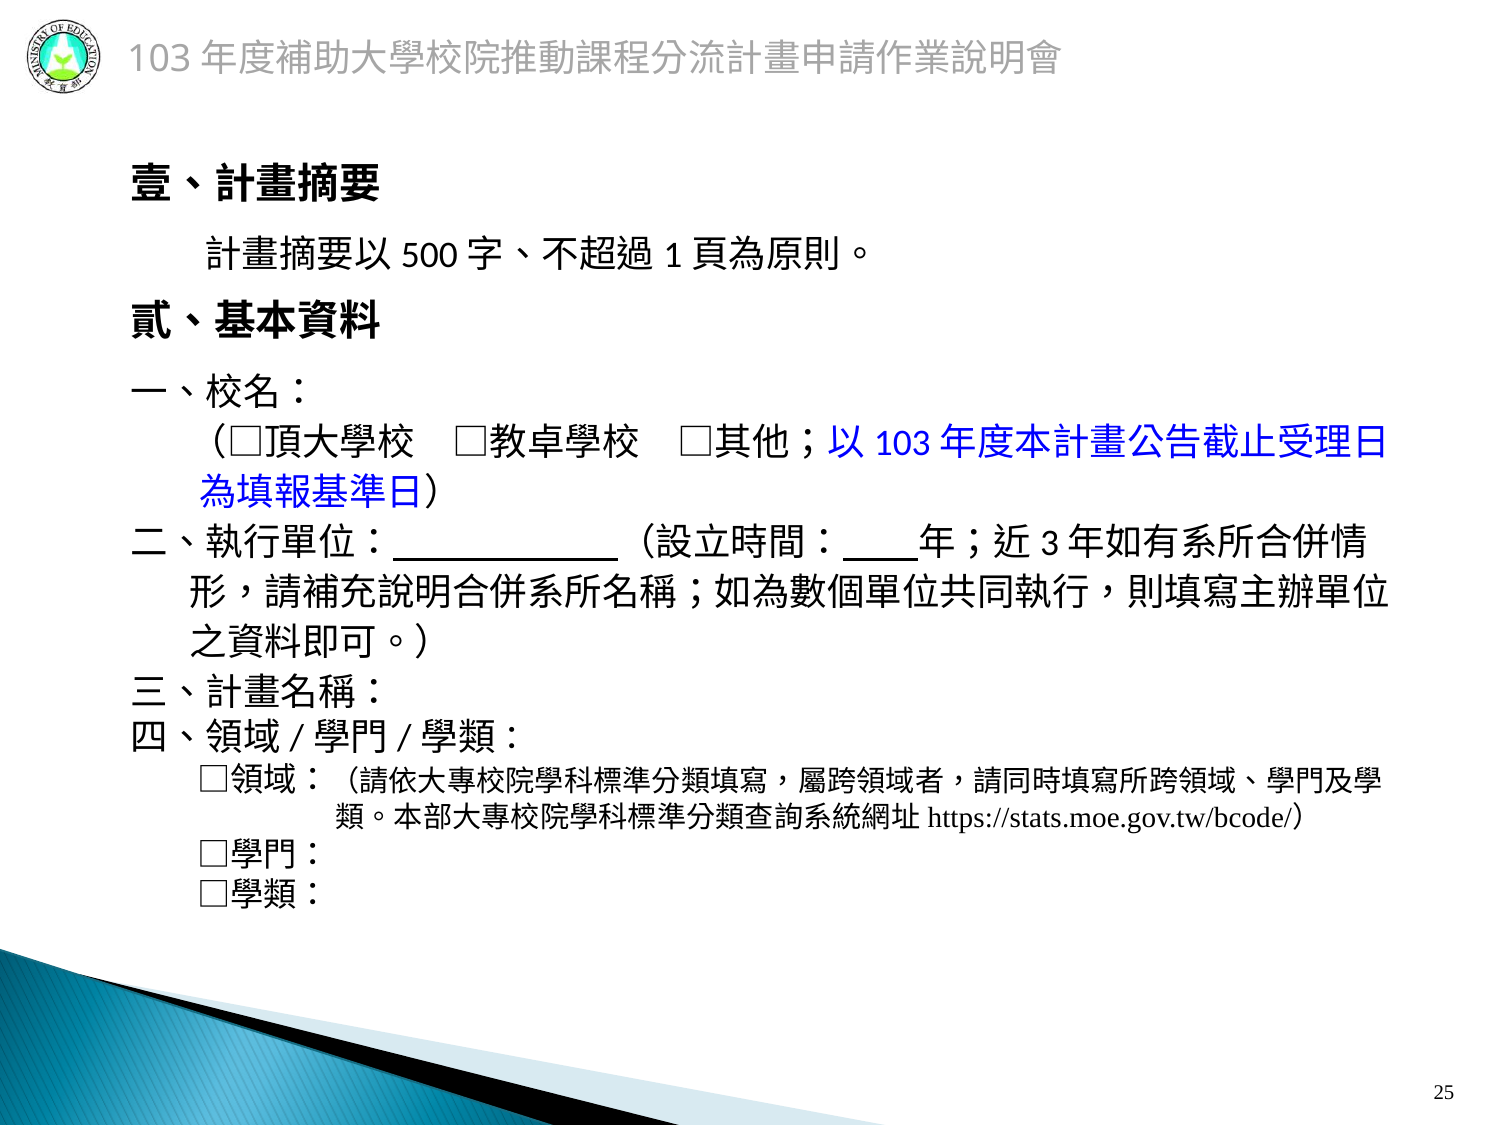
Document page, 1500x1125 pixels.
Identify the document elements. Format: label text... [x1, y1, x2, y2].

text_box 壹、計畫摘要 計畫摘要以500字、不超過1頁為原則。 貳、基本資料 一、校名： （□頂大學校 □教卓學校 □其他；以103年度本計畫公告截止受理日為填報基準日） 二、執行單位： （設立時間： 年；近3年如有系所合併情形，請補充說明合併系所名稱；如為數個單位共同執行，則填寫主辦單位之資料即可。） 三、計畫名稱： 四、領域/學門/學類： □領域：（請依大專校院學科標準分類填寫，屬跨領域者，請同時填寫所跨領域、學門及學 類。本部大專校院學科標準分類查詢系統網址https://stats.moe.gov.tw/bcode/） □學門： □學類： [116, 149, 1419, 920]
picture [17, 19, 102, 96]
text_box 25 [1418, 1051, 1479, 1112]
text_box 103年度補助大學校院推動課程分流計畫申請作業說明會 [112, 26, 1436, 88]
